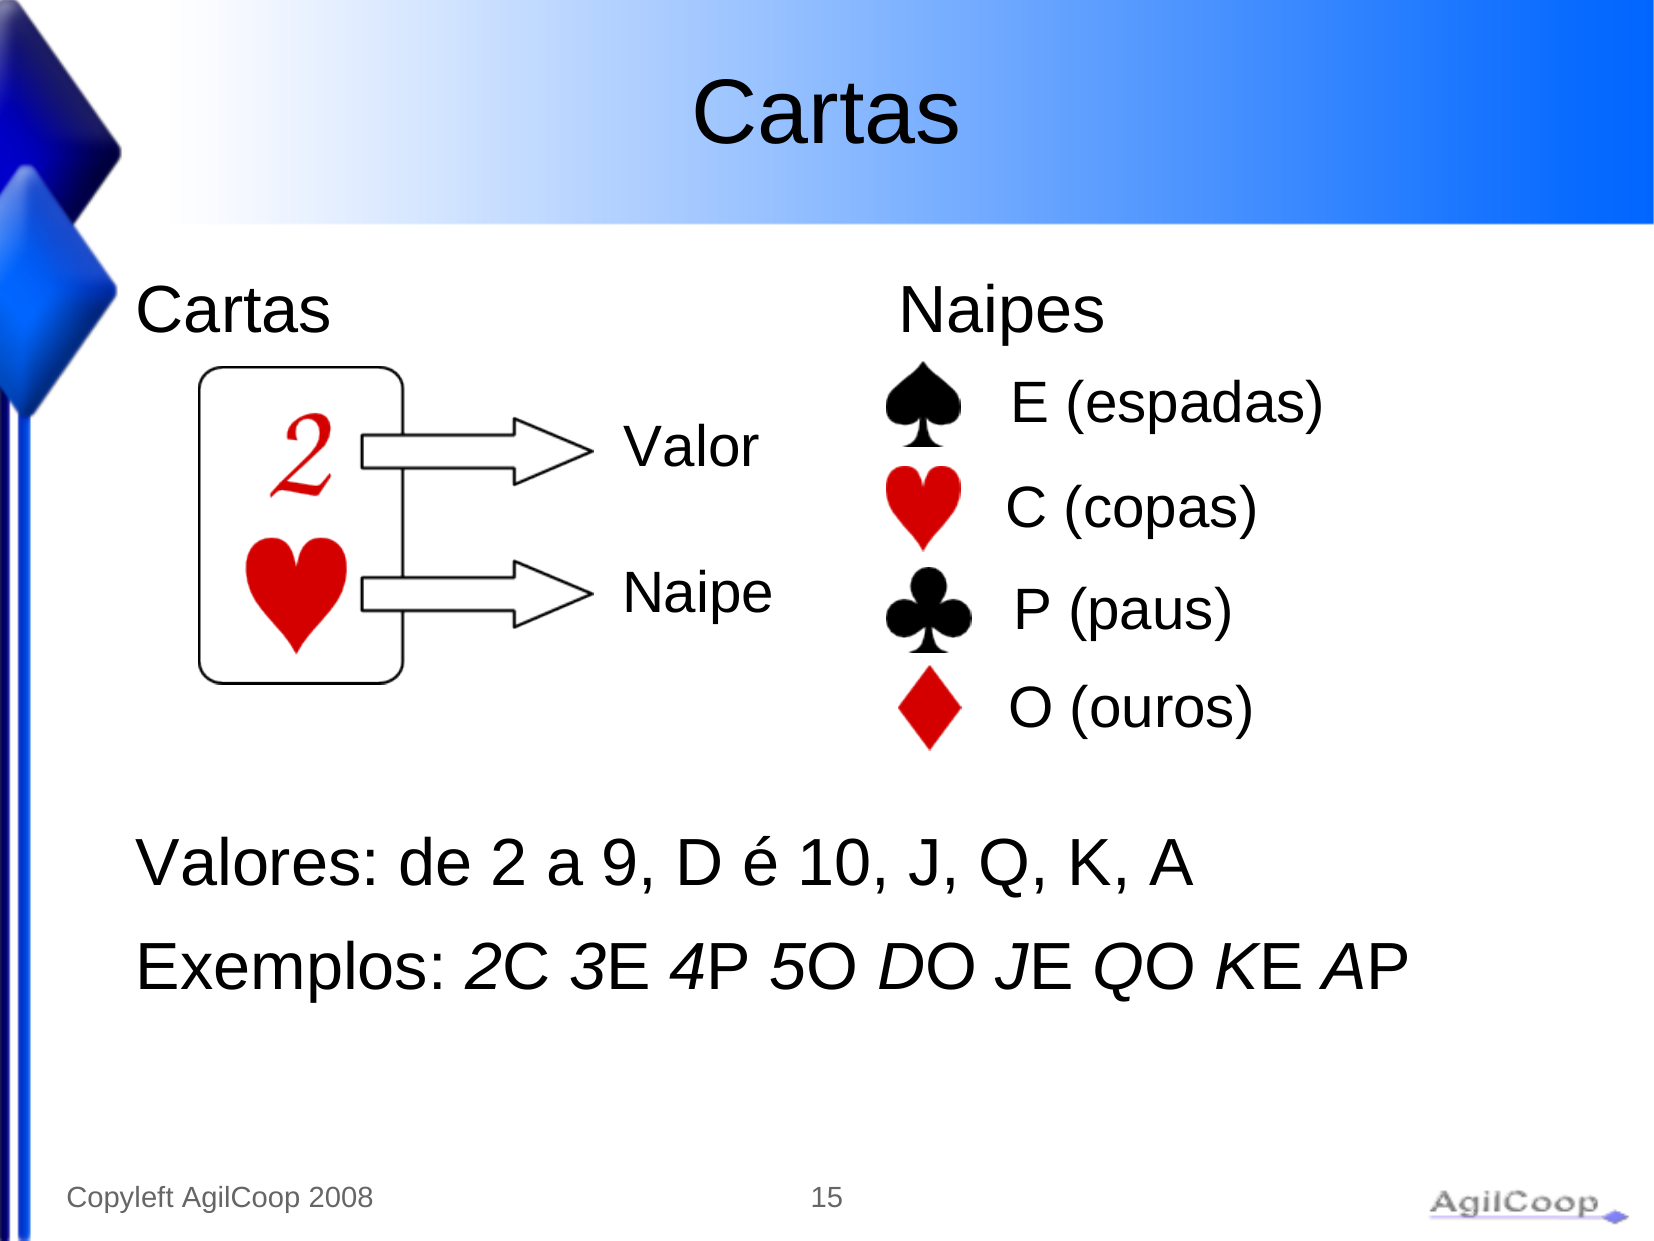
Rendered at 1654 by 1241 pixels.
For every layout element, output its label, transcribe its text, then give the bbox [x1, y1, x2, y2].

list Naipes [880, 271, 1607, 1108]
list Cartas Valores: de 2 a 9, D é 10, J, Q, K, A Exemplos: 2C 3E 4P 5O DO JE QO KE AP [118, 271, 1599, 1123]
text_box Valor [609, 406, 775, 487]
title Cartas [82, 8, 1571, 216]
text_box Naipe [607, 552, 790, 633]
picture [0, 0, 1654, 1241]
